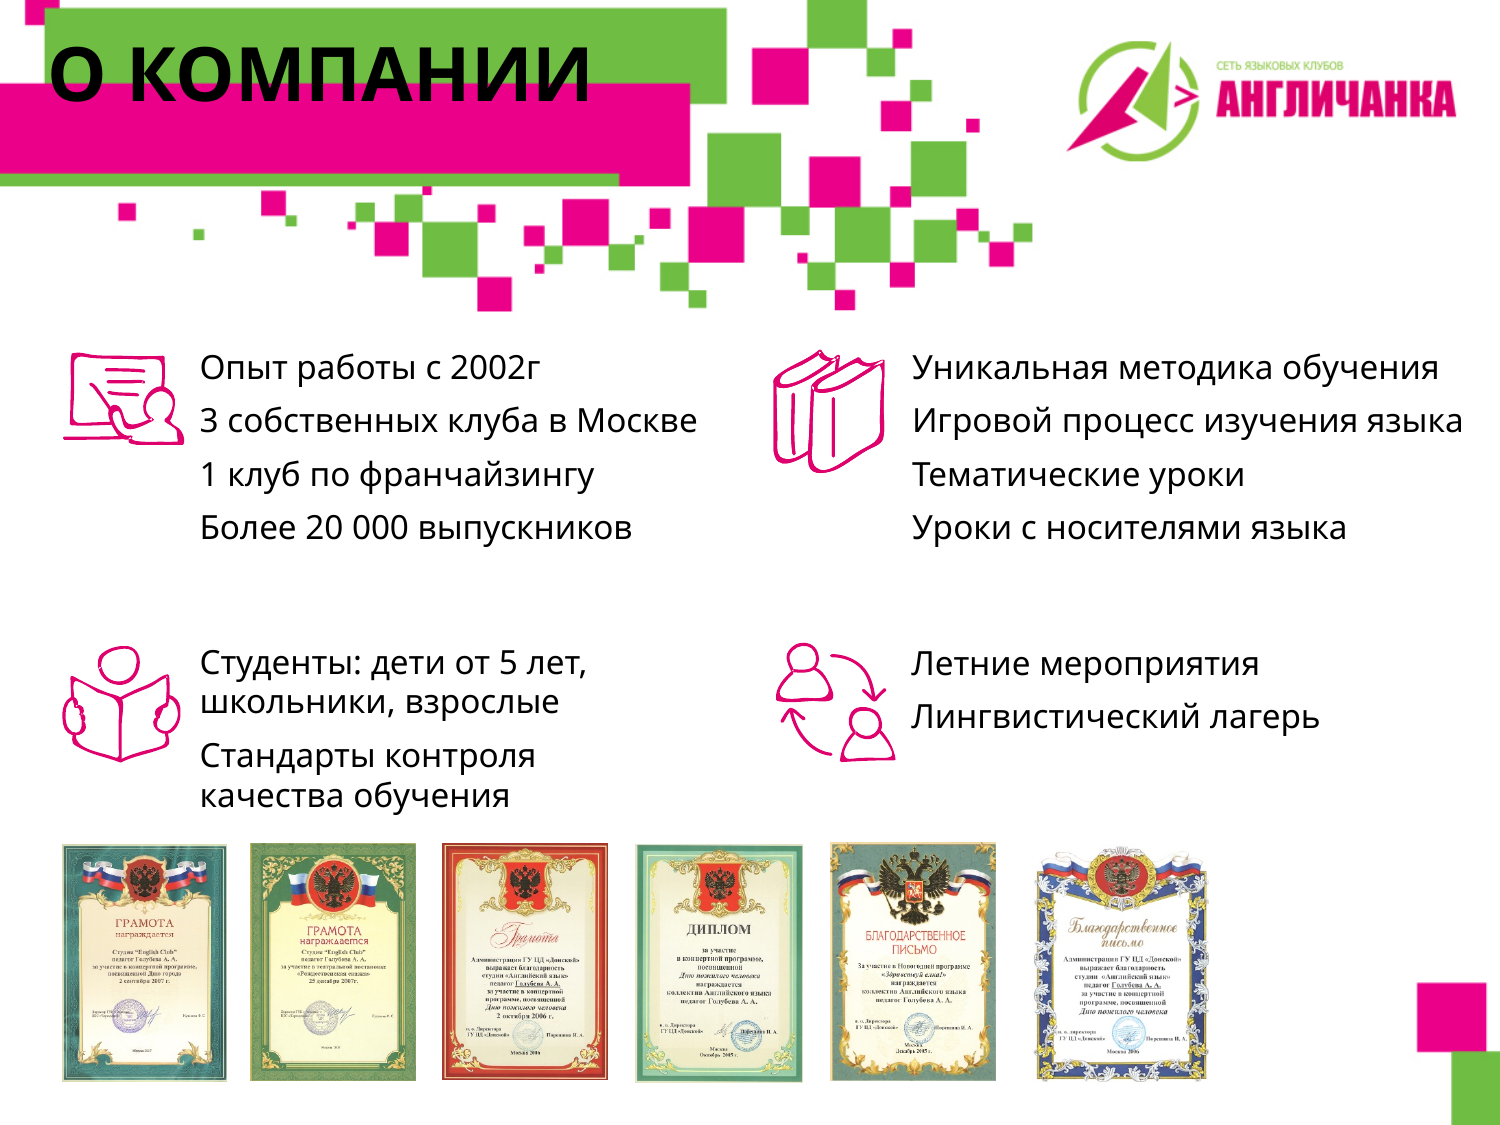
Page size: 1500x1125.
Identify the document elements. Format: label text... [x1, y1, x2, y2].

text_box Летние мероприятия Лингвистический лагерь [896, 634, 1393, 752]
text_box Опыт работы с 2002г 3 собственных клуба в Москве 1 клуб по франчайзингу Более 20 000 выпускников [184, 338, 715, 551]
text_box О КОМПАНИИ [32, 19, 975, 166]
text_box Студенты: дети от 5 лет, школьники, взрослые Стандарты контроля качества обучения [184, 633, 609, 846]
text_box Уникальная методика обучения Игровой процесс изучения языка Тематические уроки Уроки с носителями языка [897, 338, 1487, 551]
picture [0, 0, 1500, 1125]
